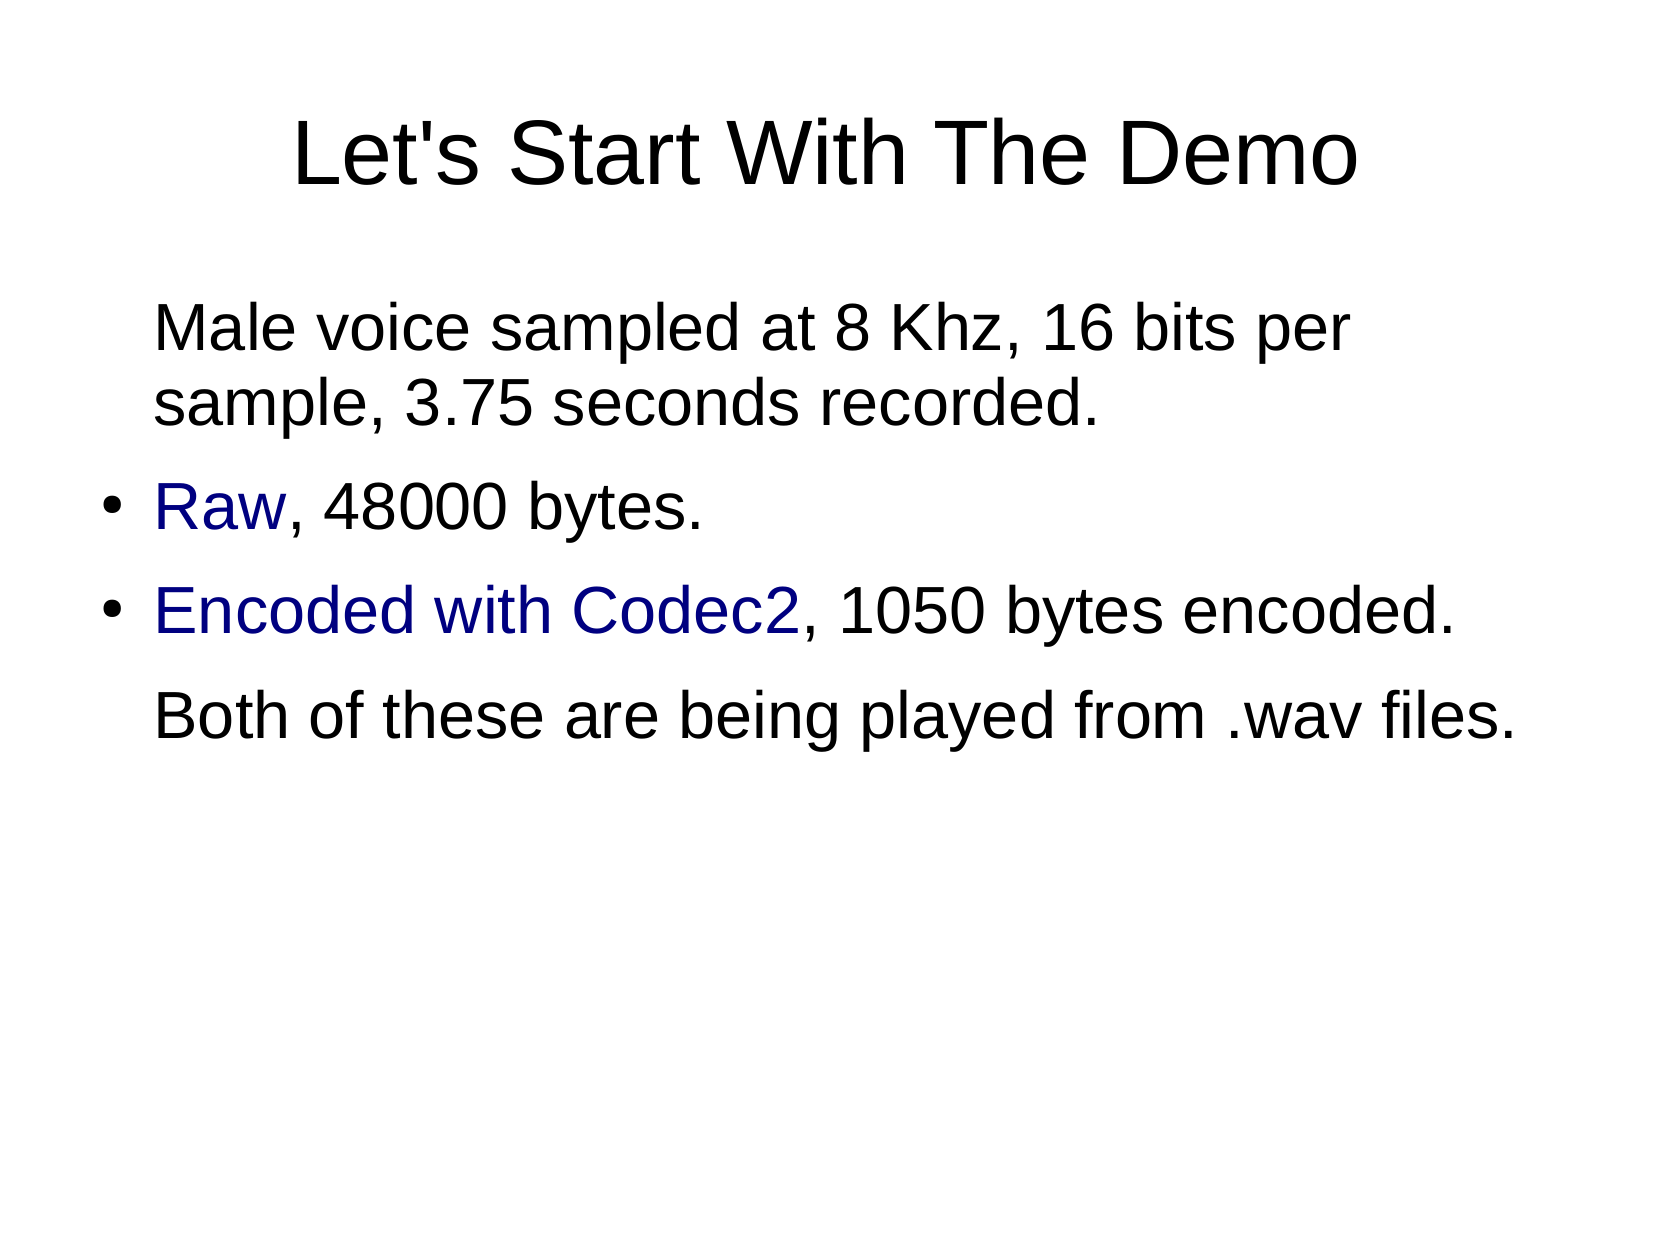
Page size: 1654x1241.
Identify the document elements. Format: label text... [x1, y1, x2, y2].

list Male voice sampled at 8 Khz, 16 bits per sample, 3.75 seconds recorded. Raw, 48000 bytes. Encoded with Codec2, 1050 bytes encoded. Both of these are being played from .wav files. [82, 290, 1571, 1109]
title Let's Start With The Demo [82, 56, 1571, 250]
